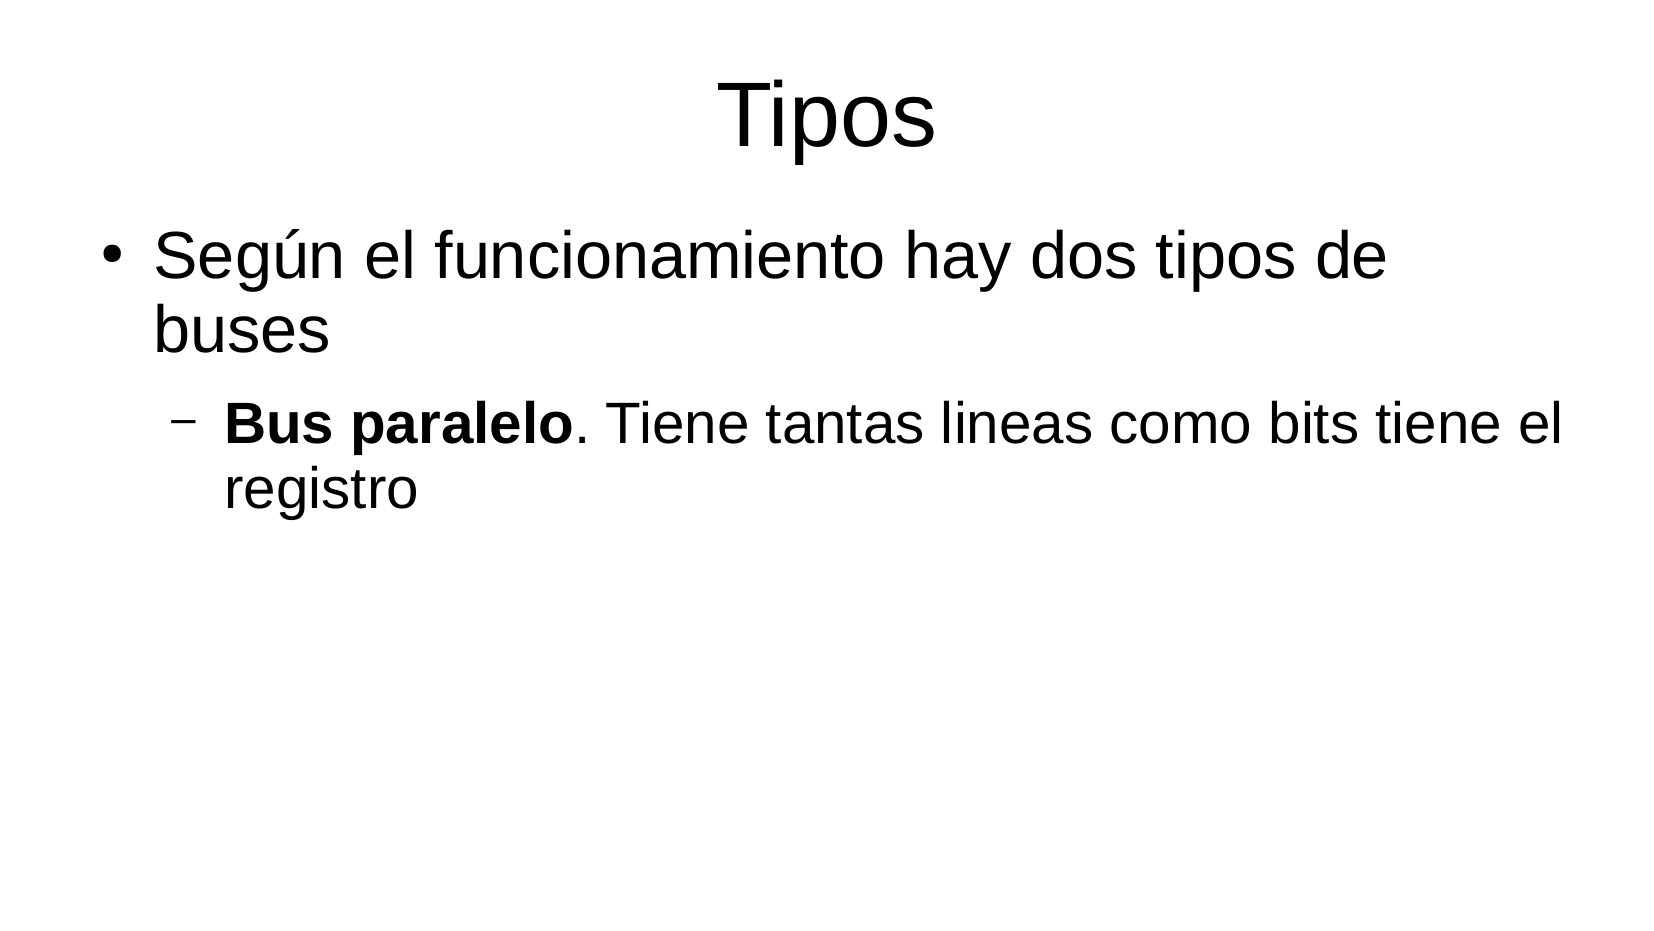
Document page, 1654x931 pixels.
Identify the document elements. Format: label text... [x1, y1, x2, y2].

list Según el funcionamiento hay dos tipos de buses Bus paralelo. Tiene tantas lineas como bits tiene el registro [82, 217, 1571, 758]
title Tipos [82, 37, 1571, 193]
